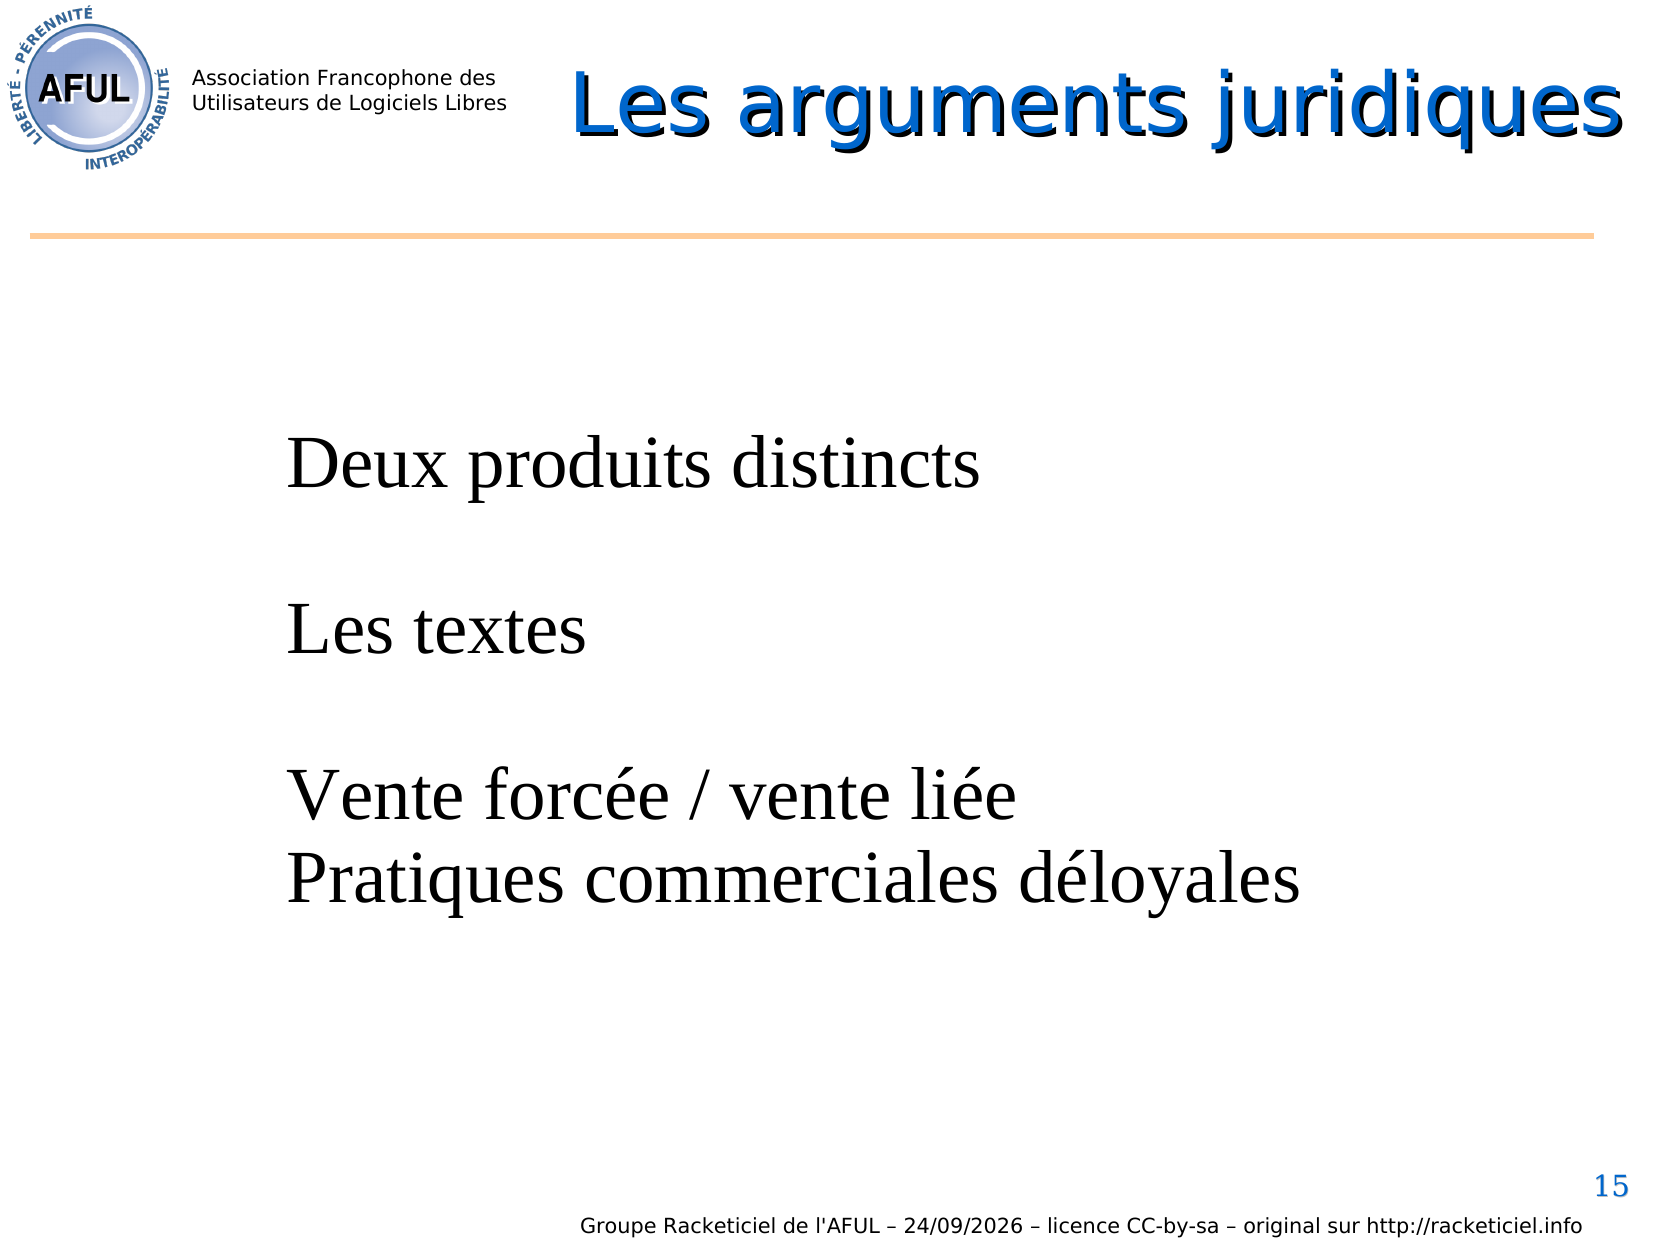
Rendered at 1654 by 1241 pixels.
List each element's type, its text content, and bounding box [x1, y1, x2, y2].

title Les arguments juridiques [501, 7, 1625, 200]
picture [0, 0, 178, 178]
text_box Deux produits distincts Les textes Vente forcée / vente liée Pratiques commerciales déloyales [271, 413, 1317, 973]
